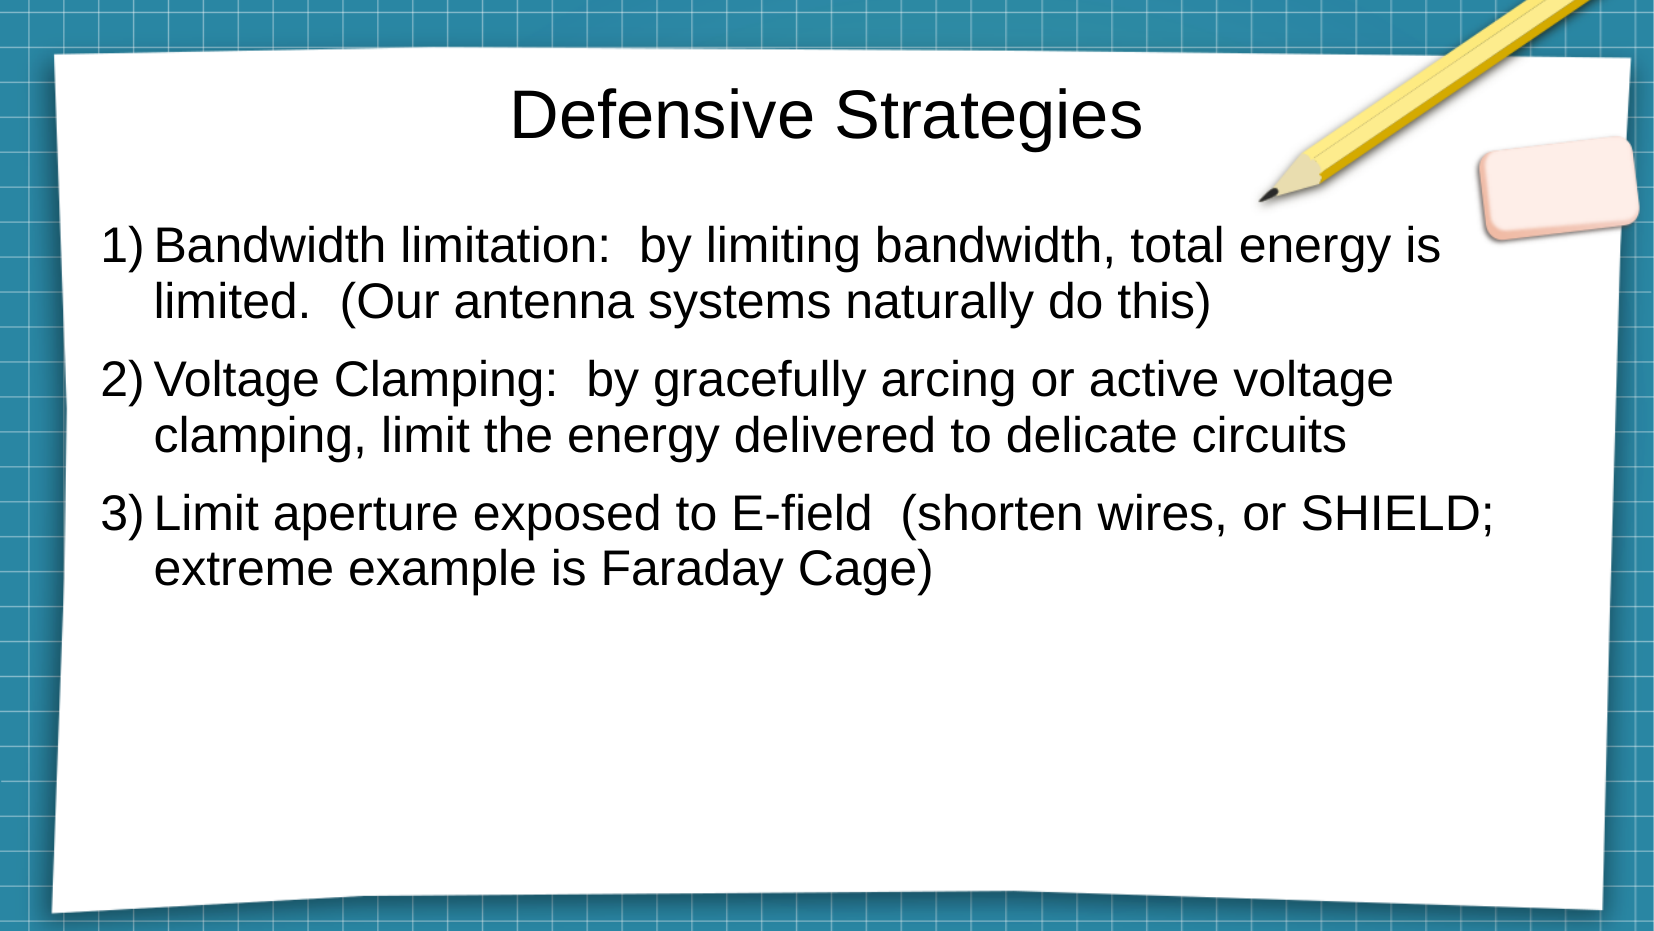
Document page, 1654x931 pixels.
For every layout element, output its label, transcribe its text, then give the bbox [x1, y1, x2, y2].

picture [0, 0, 1654, 931]
title Defensive Strategies [82, 37, 1571, 193]
list Bandwidth limitation: by limiting bandwidth, total energy is limited. (Our antenna systems naturally do this) Voltage Clamping: by gracefully arcing or active voltage clamping, limit the energy delivered to delicate circuits Limit aperture exposed to E-field (shorten wires, or SHIELD; extreme example is Faraday Cage) [82, 217, 1571, 758]
